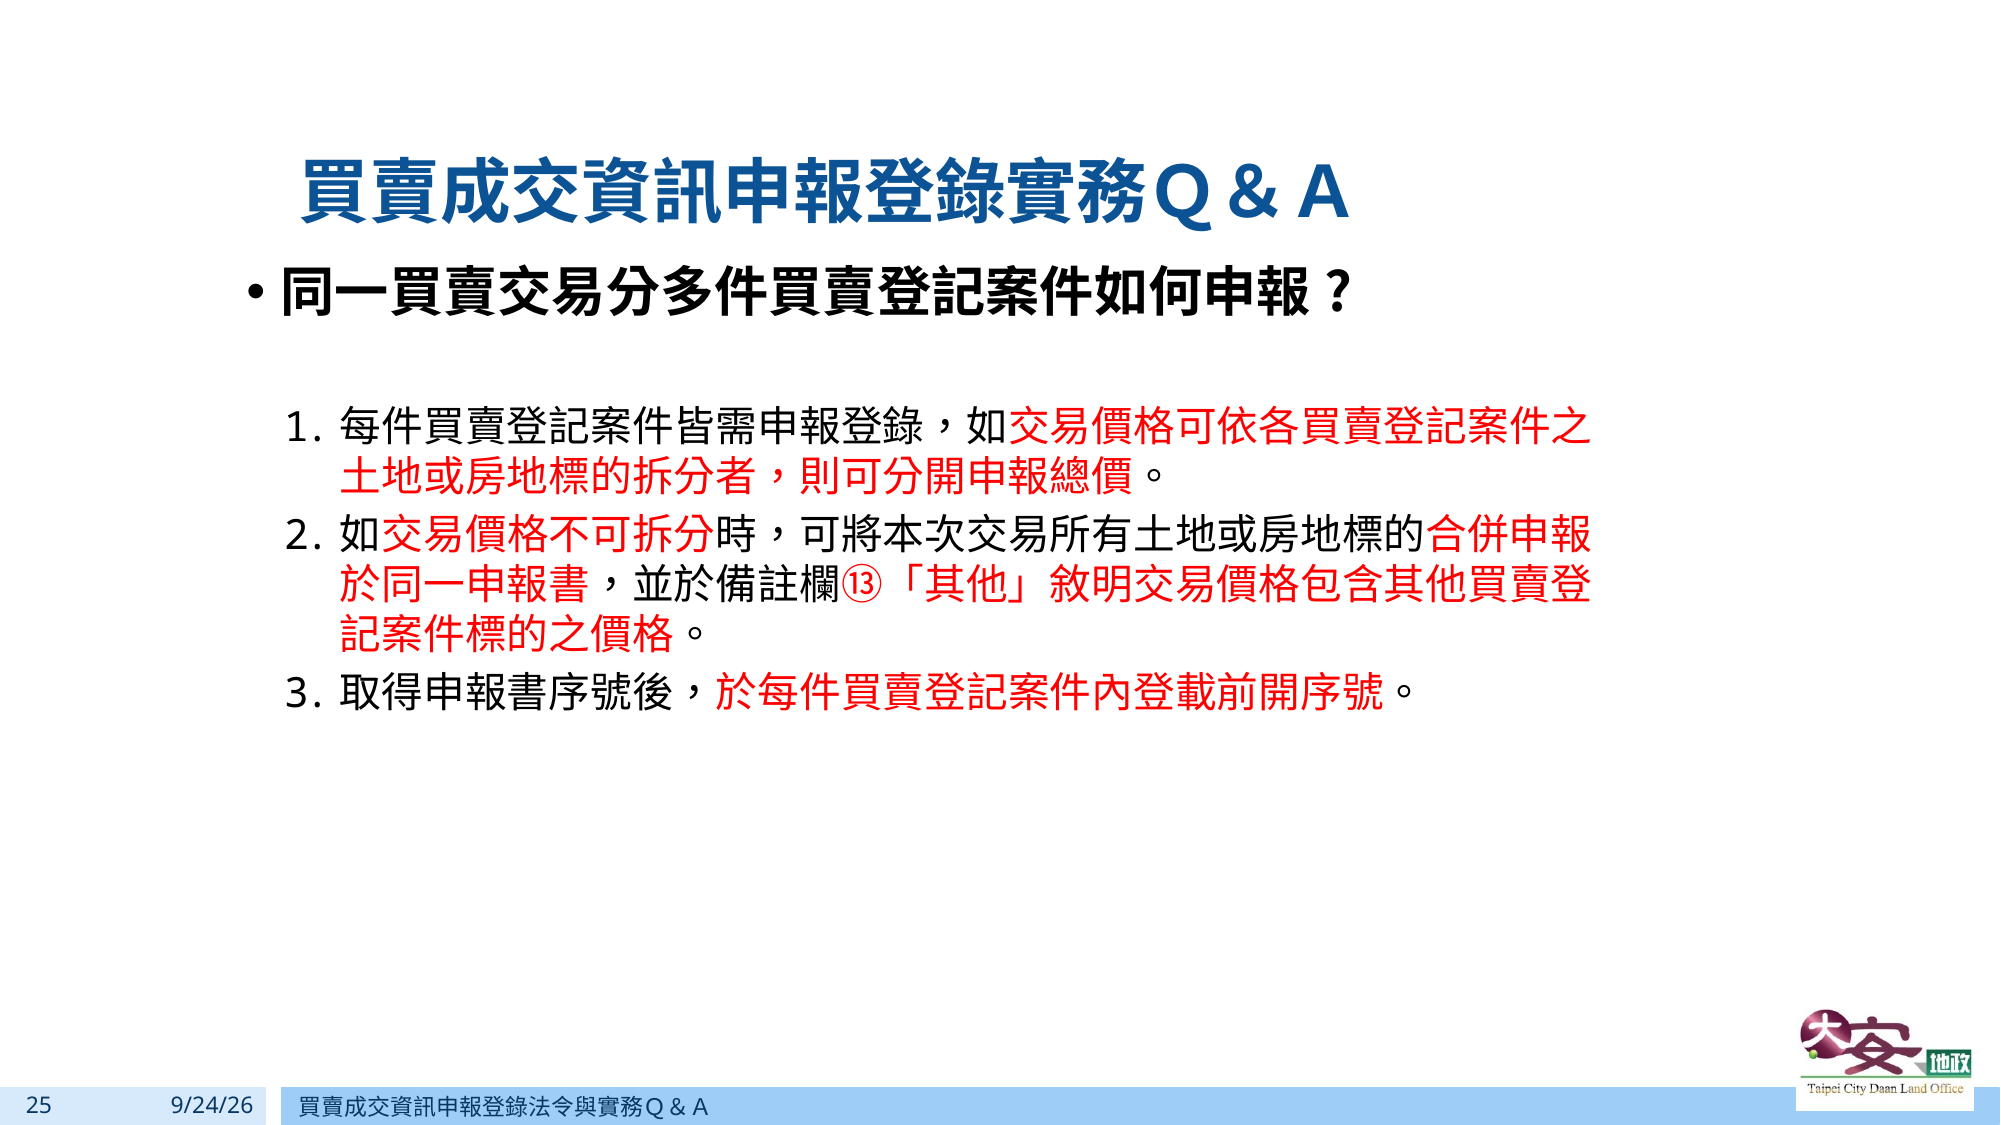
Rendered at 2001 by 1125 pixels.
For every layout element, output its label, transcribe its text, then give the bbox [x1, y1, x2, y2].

picture [1796, 992, 1974, 1111]
slide_number <編號> [0, 1087, 68, 1125]
footer 買賣成交資訊申報登錄法令與實務Ｑ＆Ａ [284, 1087, 1785, 1125]
list 同一買賣交易分多件買賣登記案件如何申報? 每件買賣登記案件皆需申報登錄，如交易價格可依各買賣登記案件之土地或房地標的拆分者，則可分開申報總價。 如交易價格不可拆分時，可將本次交易所有土地或房地標的合併申報於同一申報書，並於備註欄⑬「其他」敘明交易價格包含其他買賣登記案件標的之價格。 取得申報書序號後，於每件買賣登記案件內登載前開序號。 [231, 256, 1629, 1053]
title 買賣成交資訊申報登錄實務Ｑ＆Ａ [231, 45, 1769, 240]
slide_number 10/21/21 [74, 1087, 269, 1125]
